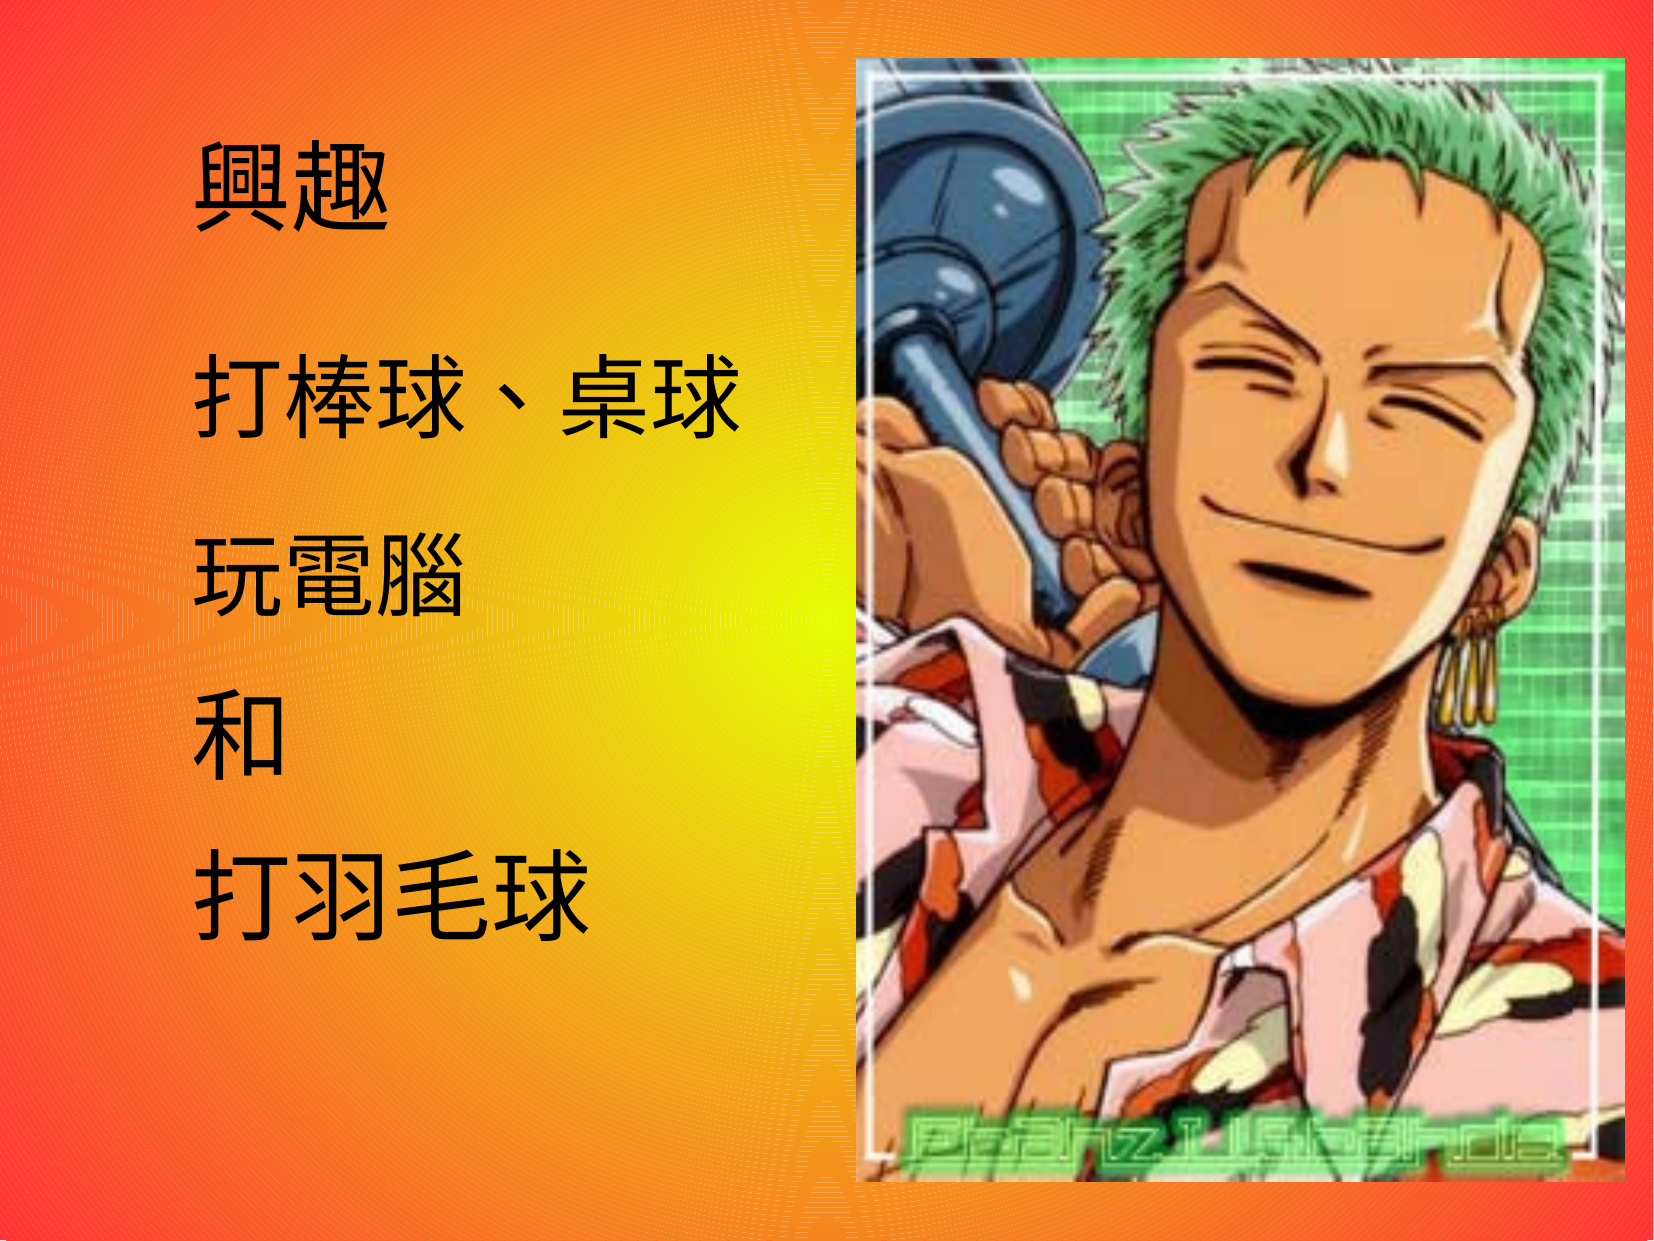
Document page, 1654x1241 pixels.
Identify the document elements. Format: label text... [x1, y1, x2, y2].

text_box 興趣 [177, 101, 856, 237]
text_box 打羽毛球 [177, 810, 739, 945]
picture [856, 58, 1625, 1182]
text_box 玩電腦 [177, 495, 739, 621]
text_box 打棒球、桌球 [177, 318, 856, 443]
text_box 和 [177, 649, 709, 785]
